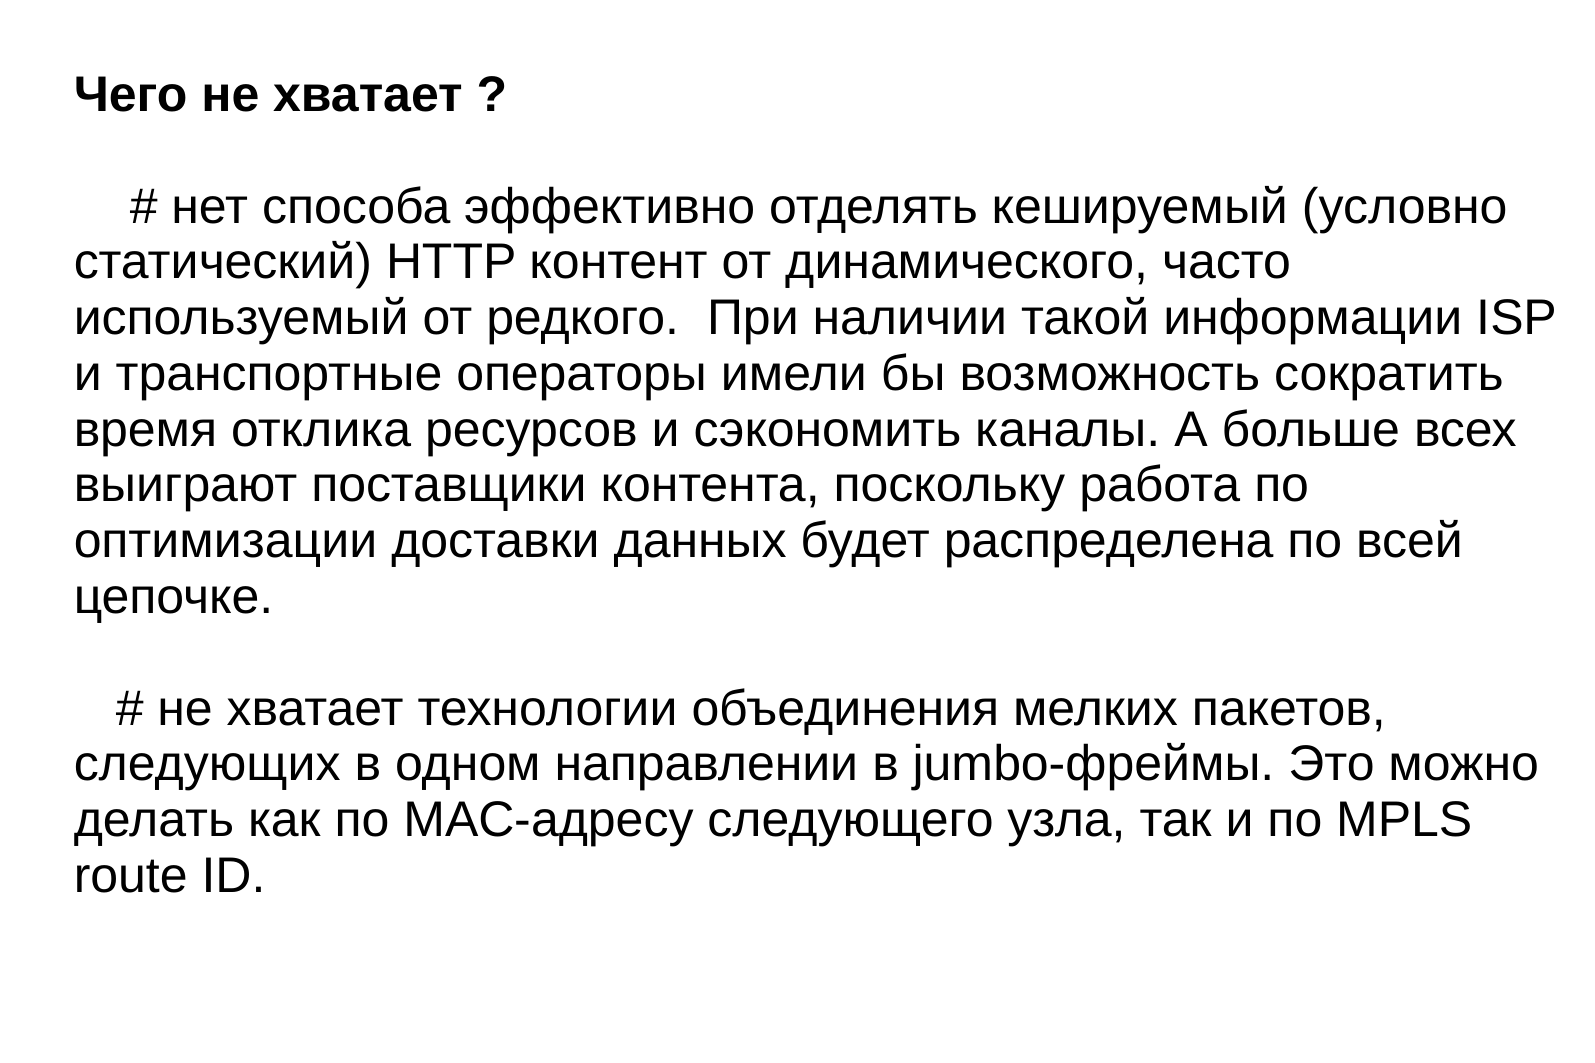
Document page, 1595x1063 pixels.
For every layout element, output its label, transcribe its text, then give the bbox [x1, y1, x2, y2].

text_box Чего не хватает ? # нет способа эффективно отделять кешируемый (условно статический) HTTP контент от динамического, часто используемый от редкого. При наличии такой информации ISP и транспортные операторы имели бы возможность сократить время отклика ресурсов и сэкономить каналы. А больше всех выиграют поставщики контента, поскольку работа по оптимизации доставки данных будет распределена по всей цепочке. # не хватает технологии объединения мелких пакетов, следующих в одном направлении в jumbo-фреймы. Это можно делать как по MAC-адресу следующего узла, так и по MPLS route ID. [59, 59, 1595, 916]
